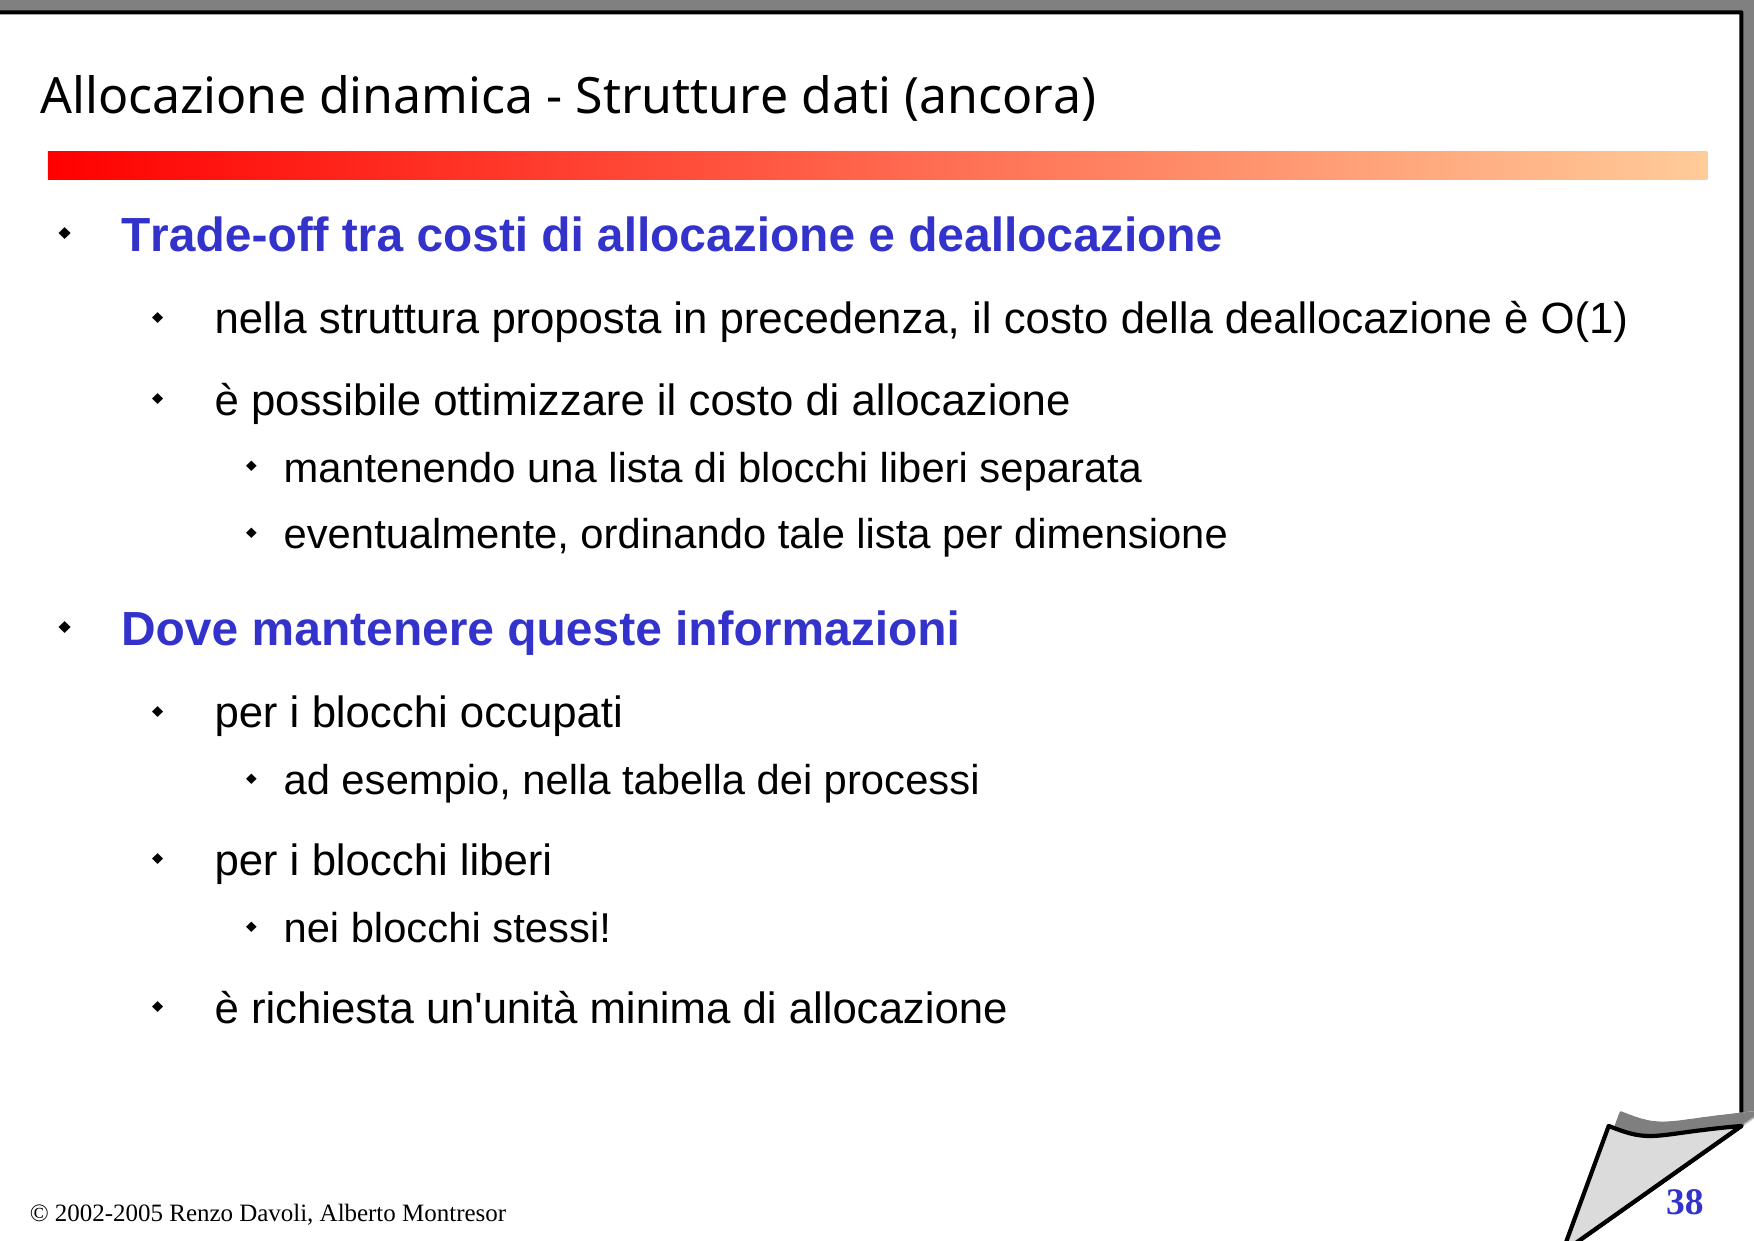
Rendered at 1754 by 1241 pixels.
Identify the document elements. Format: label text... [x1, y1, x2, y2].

title Allocazione dinamica - Strutture dati (ancora) [40, 49, 1714, 144]
list Trade-off tra costi di allocazione e deallocazione nella struttura proposta in precedenza, il costo della deallocazione è O(1) è possibile ottimizzare il costo di allocazione mantenendo una lista di blocchi liberi separata eventualmente, ordinando tale lista per dimensione Dove mantenere queste informazioni per i blocchi occupati ad esempio, nella tabella dei processi per i blocchi liberi nei blocchi stessi! è richiesta un'unità minima di allocazione [58, 206, 1696, 1181]
text_box MMU [750, 152, 754, 179]
